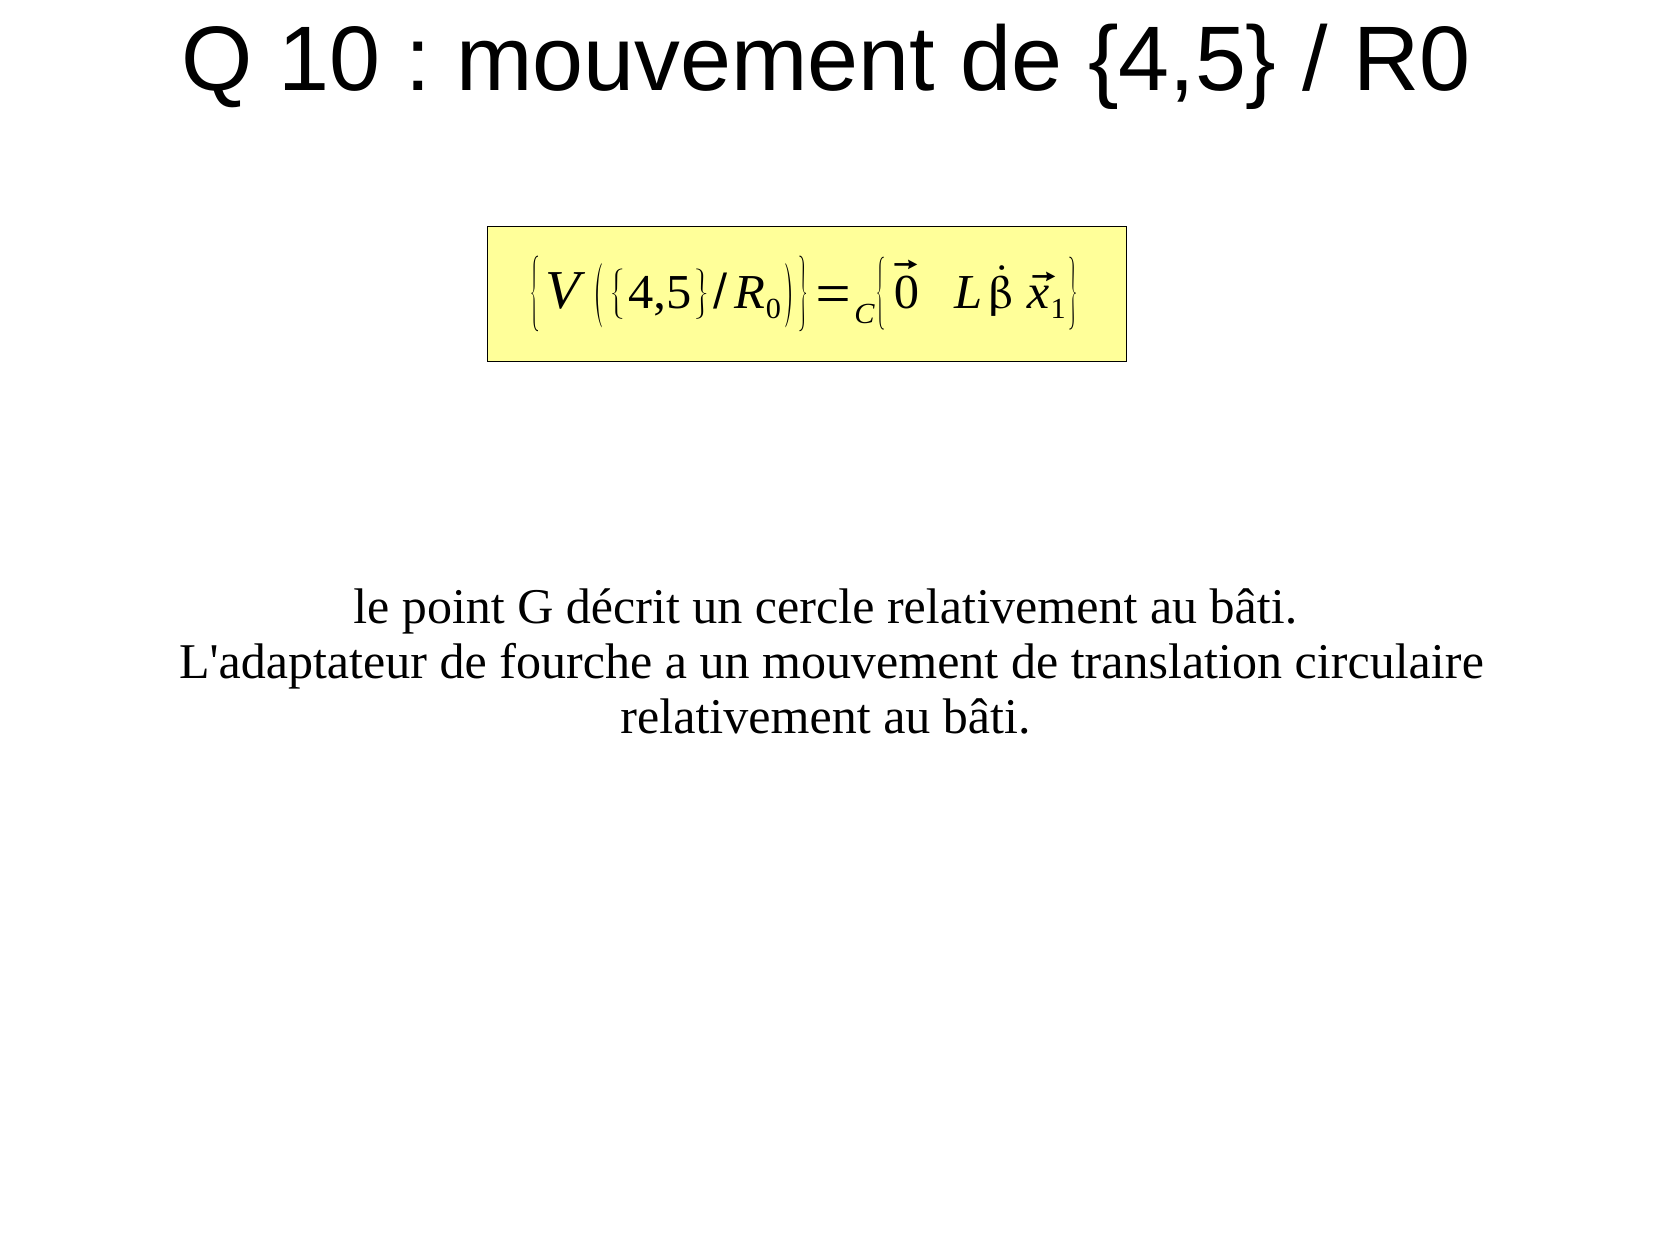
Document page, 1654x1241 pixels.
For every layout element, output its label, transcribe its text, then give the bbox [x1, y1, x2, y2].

title Q 10 : mouvement de {4,5} / R0 [0, 0, 1654, 119]
text_box [487, 226, 1127, 362]
text_box le point G décrit un cercle relativement au bâti. L'adaptateur de fourche a un mouvement de translation circulaire relativement au bâti. [58, 571, 1606, 756]
chart [523, 254, 1091, 334]
